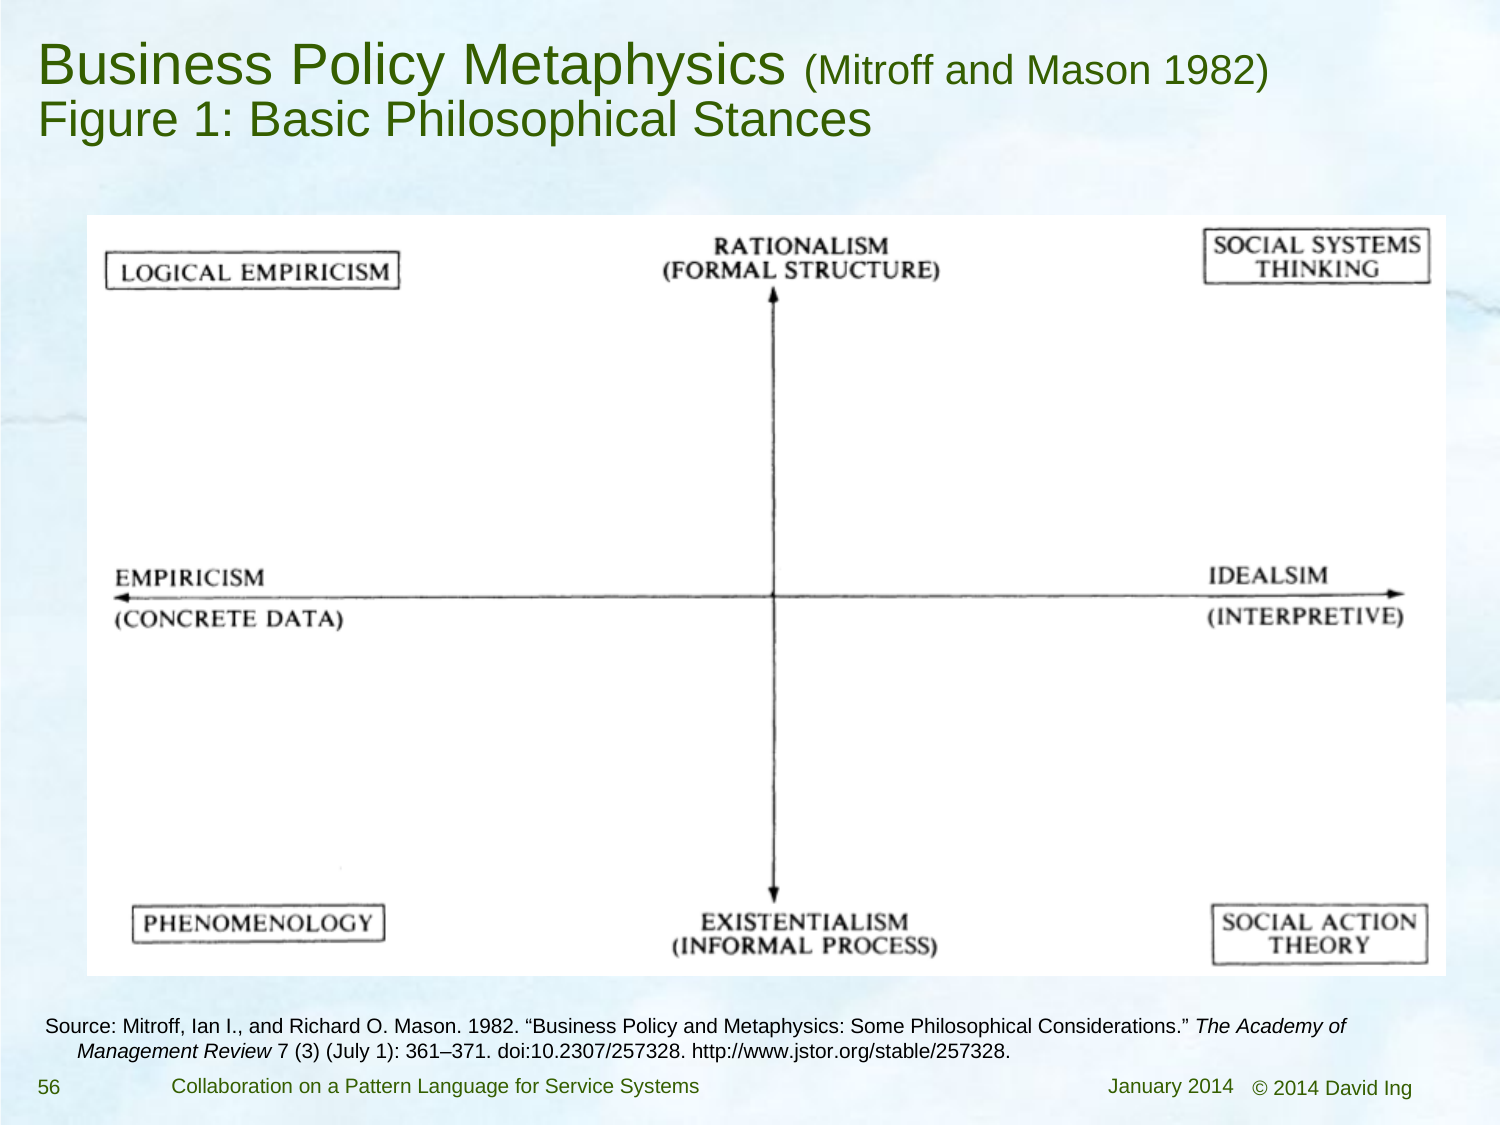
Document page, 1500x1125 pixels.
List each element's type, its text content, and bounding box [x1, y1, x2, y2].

title Business Policy Metaphysics (Mitroff and Mason 1982) Figure 1: Basic Philosophical Stances [37, 37, 1463, 153]
picture [0, 0, 1500, 1125]
text_box Source: Mitroff, Ian I., and Richard O. Mason. 1982. “Business Policy and Metaphysics: Some Philosophical Considerations.” The Academy of Management Review 7 (3) (July 1): 361–371. doi:10.2307/257328. http://www.jstor.org/stable/257328. - [30, 1005, 1441, 1066]
